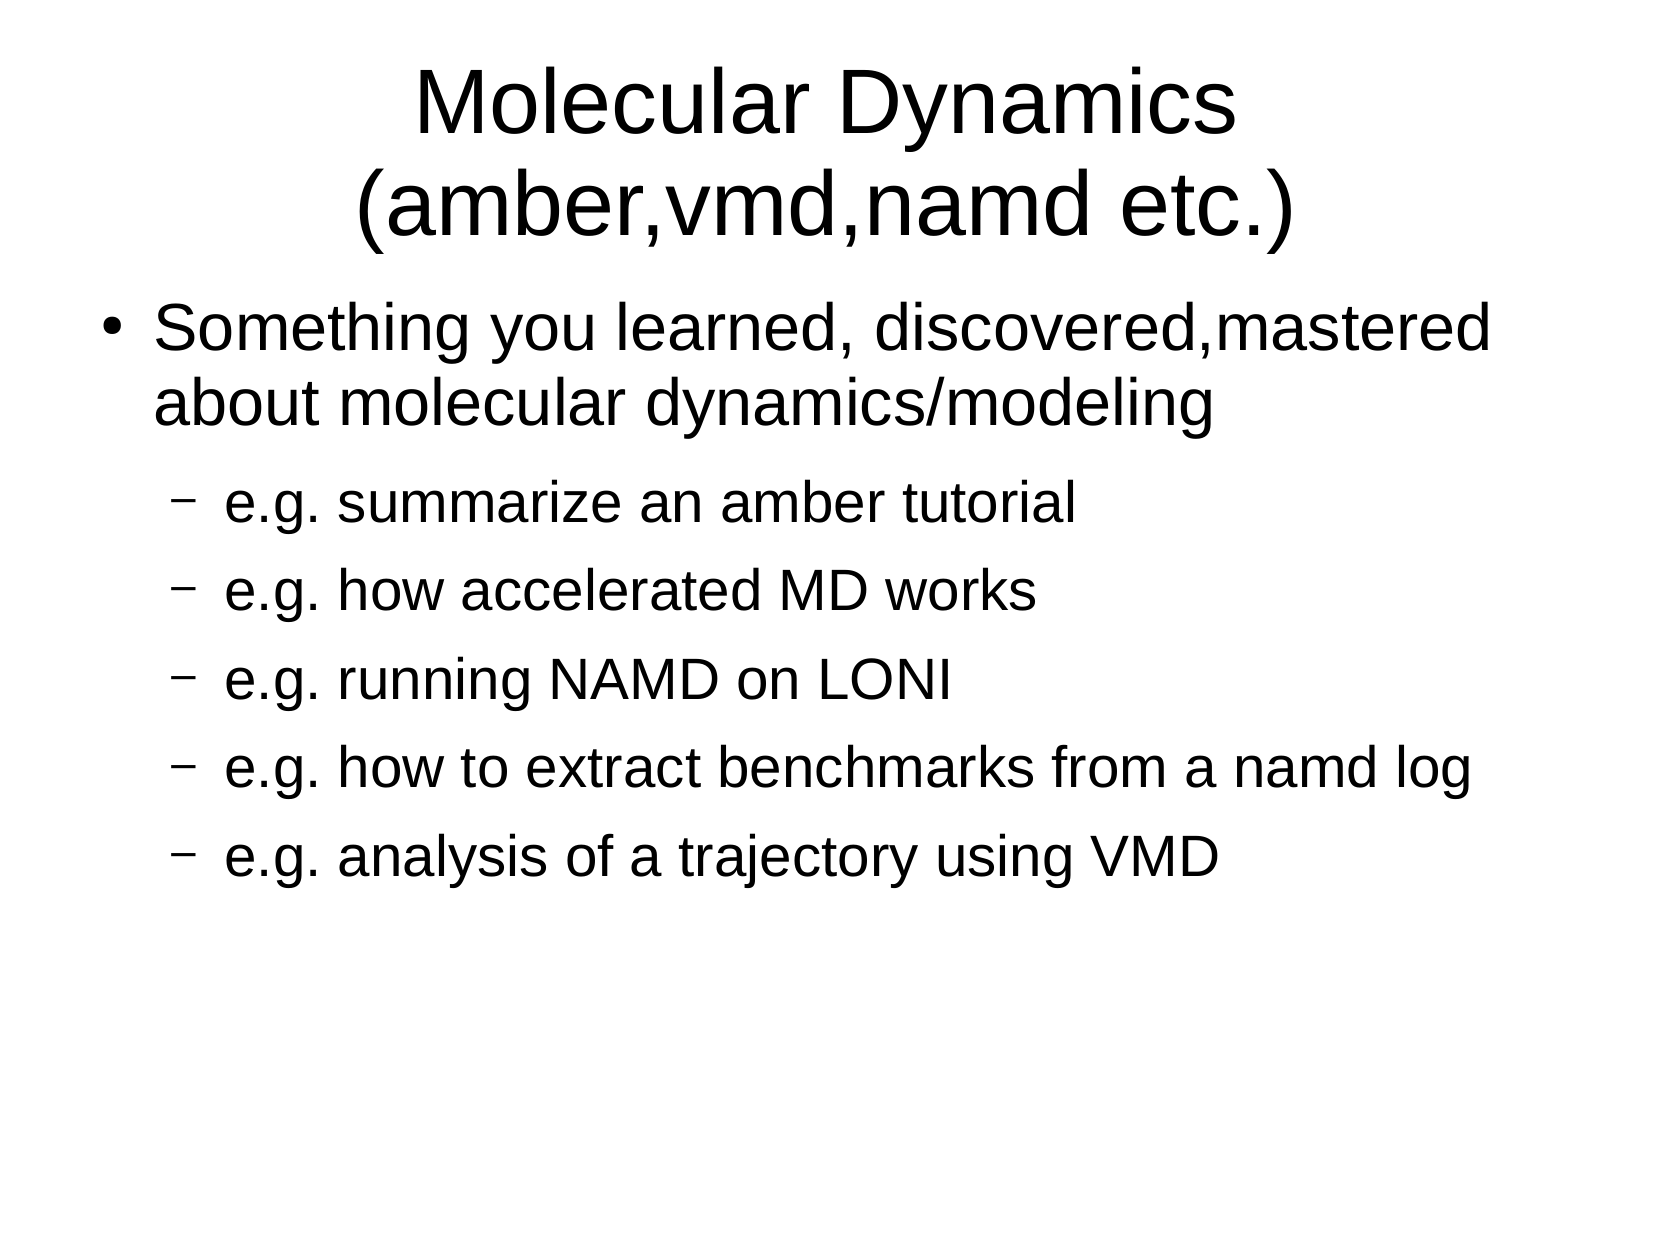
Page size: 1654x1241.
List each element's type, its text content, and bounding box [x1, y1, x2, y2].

list Something you learned, discovered,mastered about molecular dynamics/modeling e.g. summarize an amber tutorial e.g. how accelerated MD works e.g. running NAMD on LONI e.g. how to extract benchmarks from a namd log e.g. analysis of a trajectory using VMD [82, 290, 1571, 1010]
title Molecular Dynamics (amber,vmd,namd etc.) [82, 49, 1571, 257]
